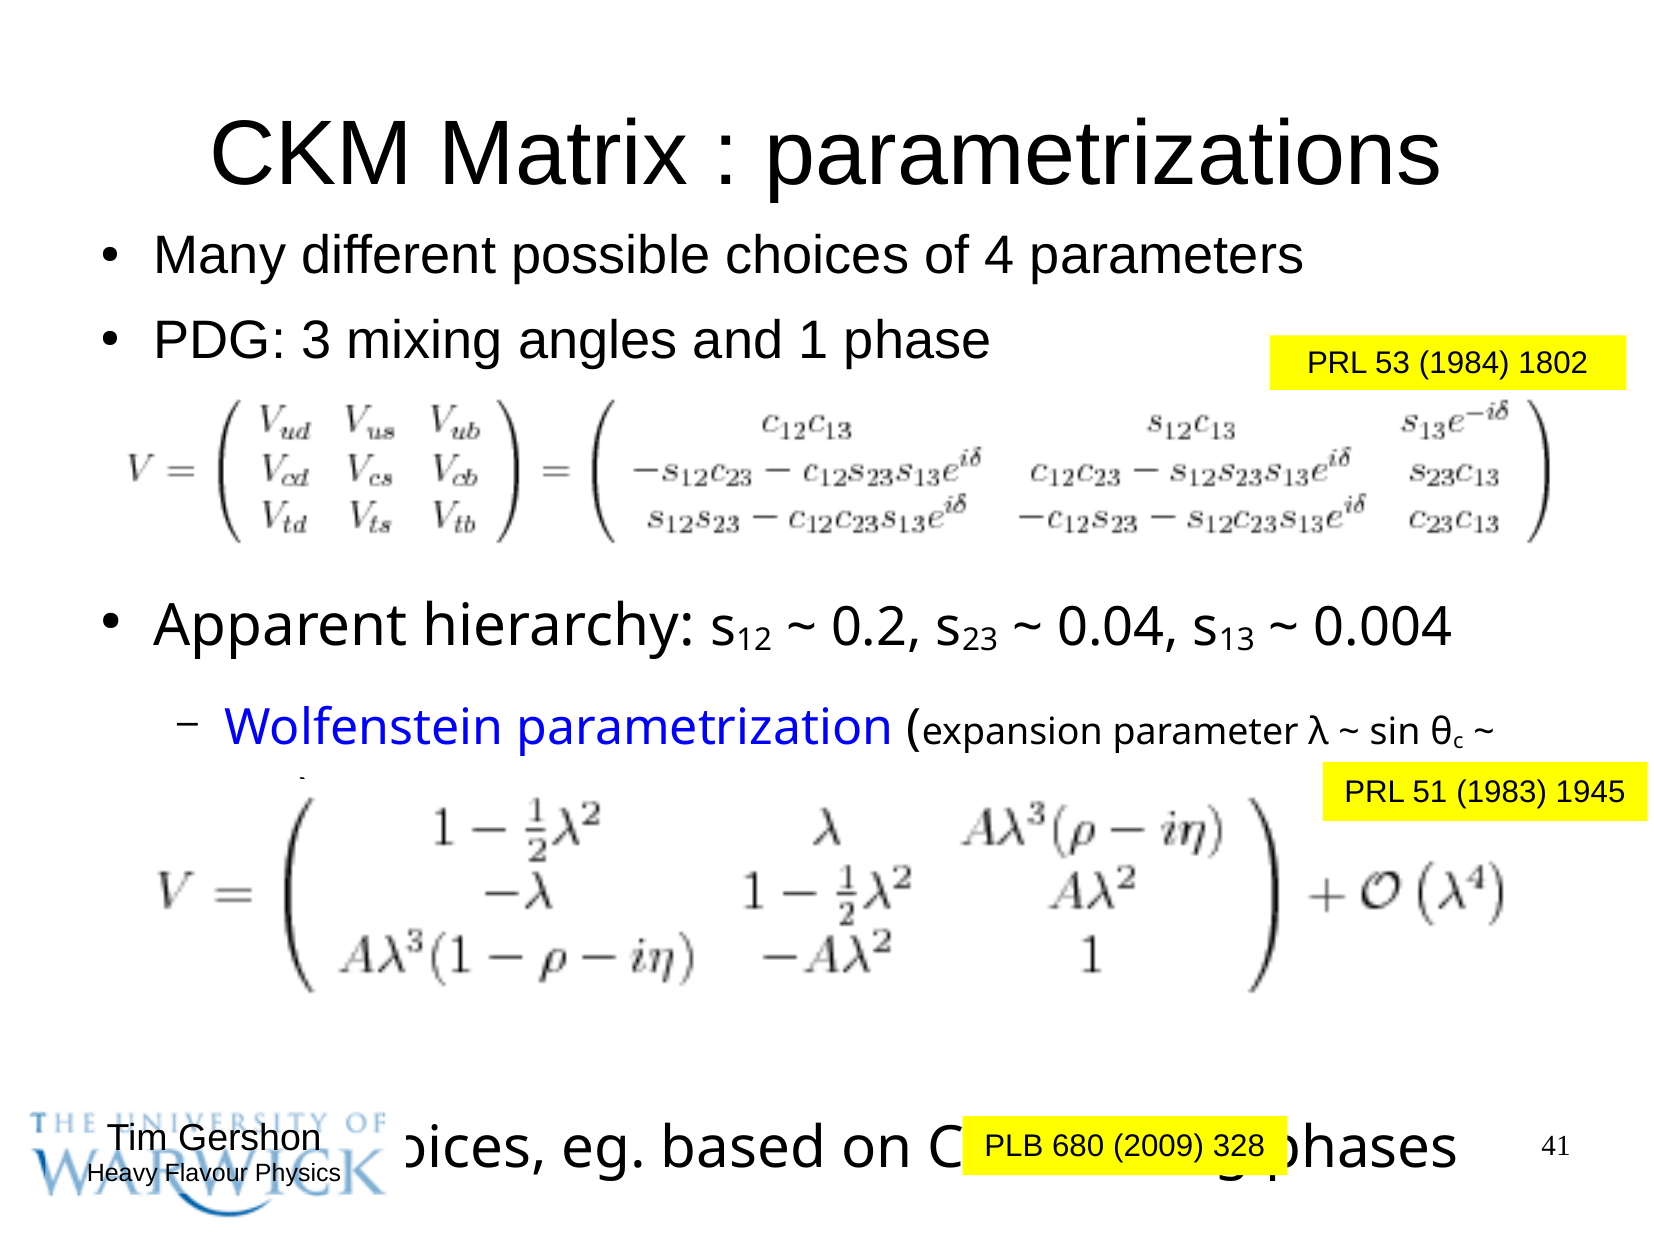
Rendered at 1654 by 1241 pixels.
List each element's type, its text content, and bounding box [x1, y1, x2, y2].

text_box PLB 680 (2009) 328 [962, 1116, 1288, 1176]
picture [19, 1106, 406, 1232]
picture [75, 386, 1594, 563]
text_box PRL 51 (1983) 1945 [1322, 761, 1648, 821]
text_box Tim Gershon Heavy Flavour Physics [45, 1108, 383, 1194]
text_box PRL 53 (1984) 1802 [1269, 335, 1627, 390]
list Many different possible choices of 4 parameters PDG: 3 mixing angles and 1 phase Apparent hierarchy: s12 ~ 0.2, s23 ~ 0.04, s13 ~ 0.004 Wolfenstein parametrization (expansion parameter λ ~ sin θc ~ 0.22) Other choices, eg. based on CP violating phases [82, 563, 1571, 1109]
list Many different possible choices of 4 parameters PDG: 3 mixing angles and 1 phase Apparent hierarchy: s12 ~ 0.2, s23 ~ 0.04, s13 ~ 0.004 Wolfenstein parametrization (expansion parameter λ ~ sin θc ~ 0.22) Other choices, eg. based on CP violating phases [82, 225, 1571, 386]
picture [112, 779, 1527, 1017]
title CKM Matrix : parametrizations [82, 49, 1571, 225]
